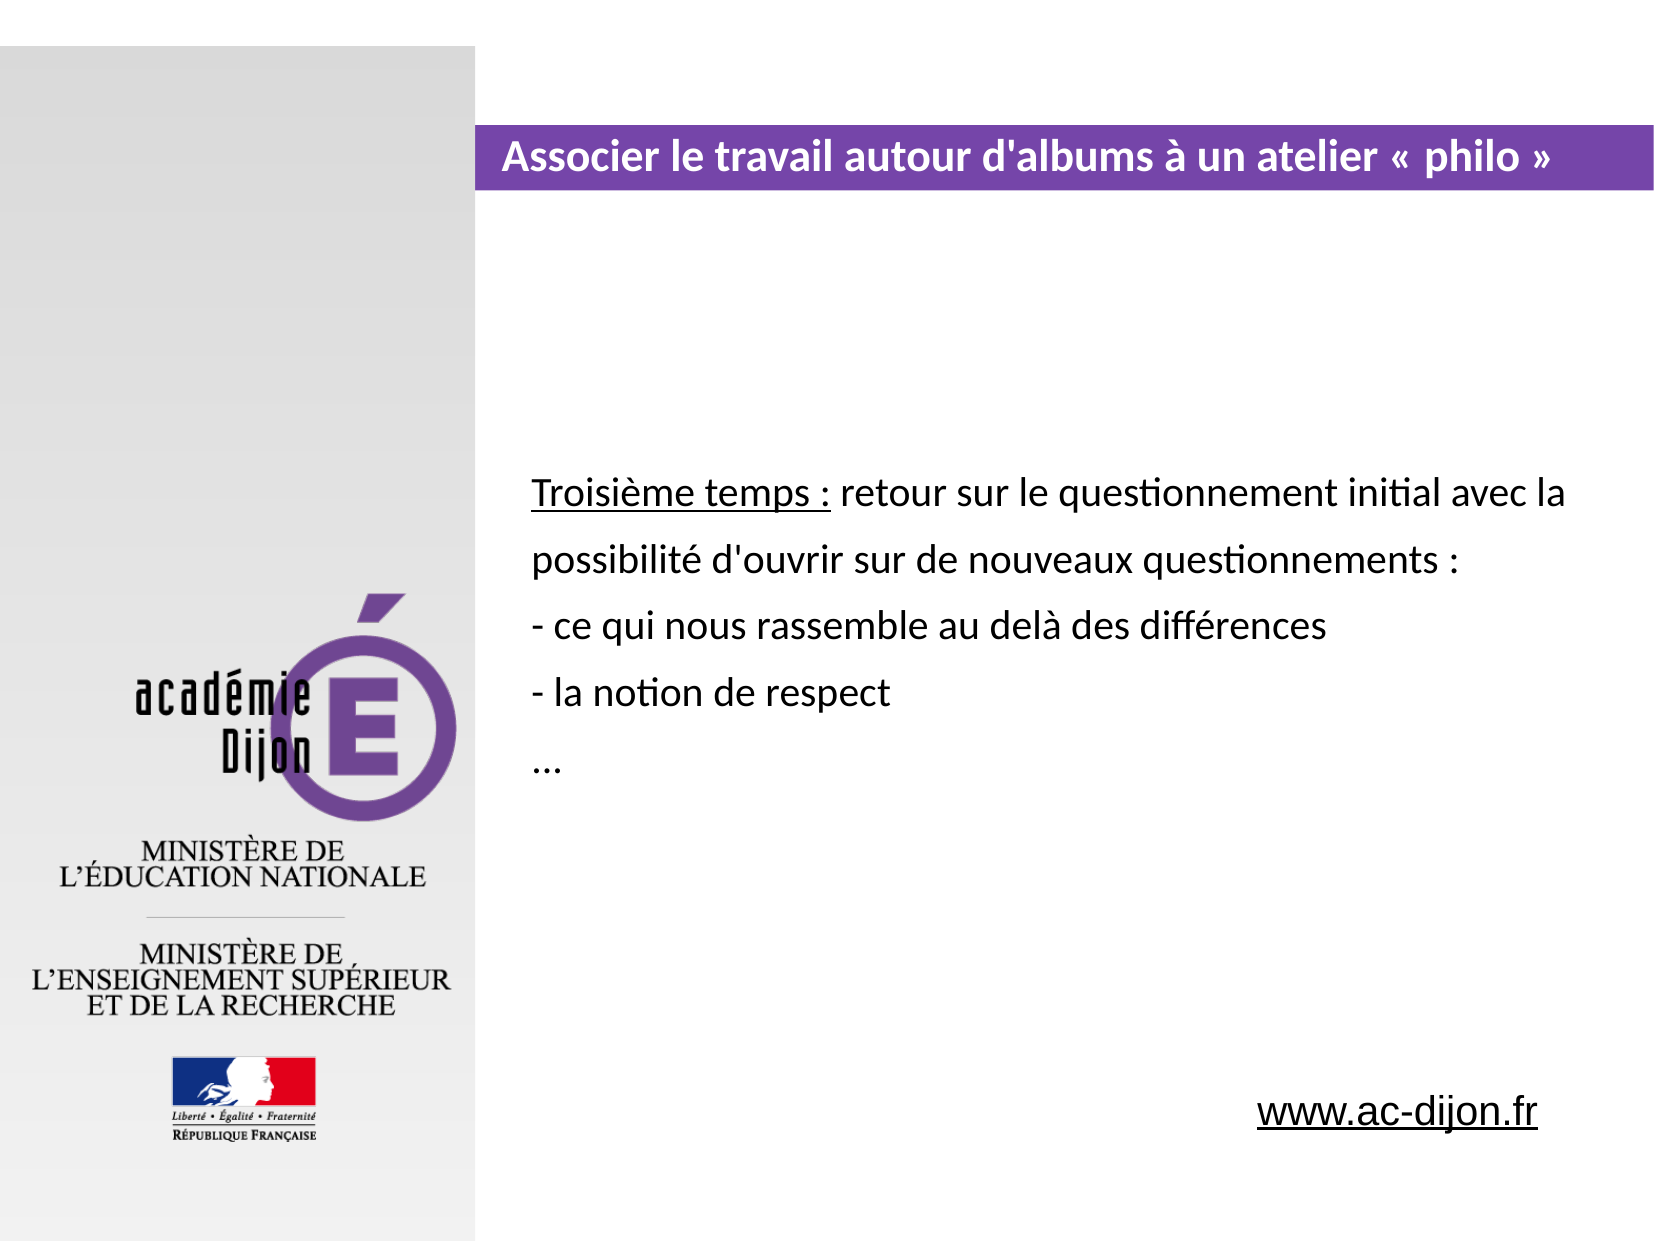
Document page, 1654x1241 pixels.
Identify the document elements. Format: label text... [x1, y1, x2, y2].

title Associer le travail autour d'albums à un atelier « philo » [397, 49, 1570, 256]
picture [32, 593, 457, 1142]
subtitle Troisième temps : retour sur le questionnement initial avec la possibilité d'ouvrir sur de nouveaux questionnements : - ce qui nous rassemble au delà des différences - la notion de respect ... [531, 289, 1570, 1024]
